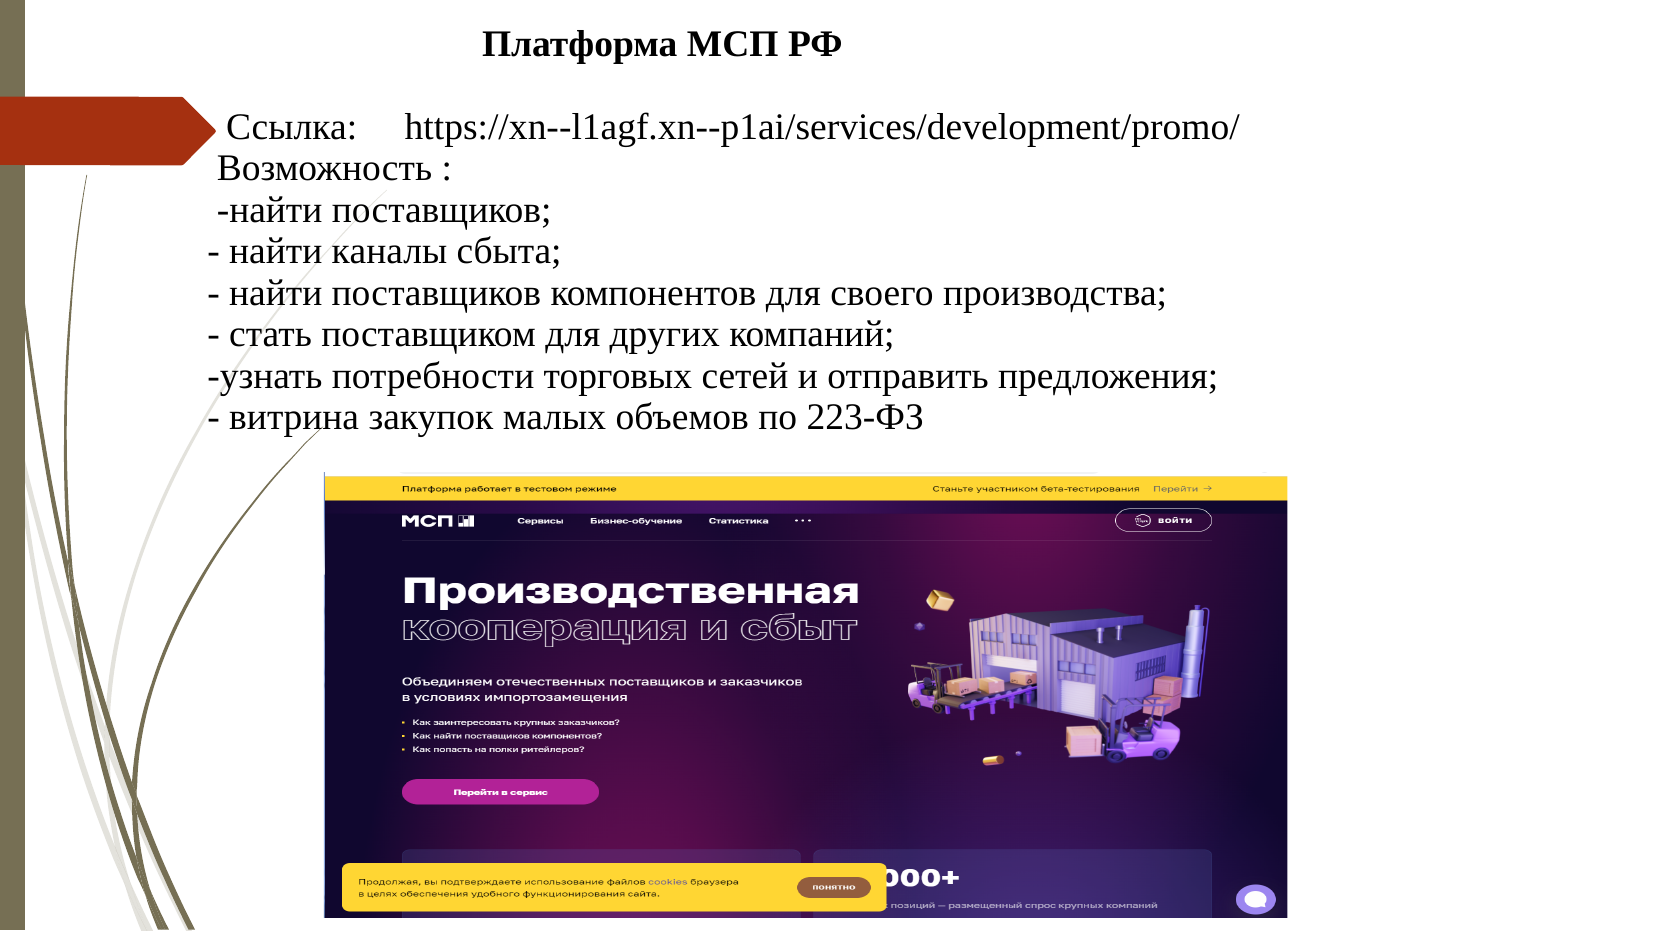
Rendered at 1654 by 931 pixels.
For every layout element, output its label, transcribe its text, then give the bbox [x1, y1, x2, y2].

picture [323, 472, 1288, 918]
text_box Платформа МСП РФ Ссылка: https://xn--l1agf.xn--p1ai/services/development/promo/ Возможность : -найти поставщиков; - найти каналы сбыта; - найти поставщиков компонентов для своего производства; - стать поставщиком для других компаний; -узнать потребности торговых сетей и отправить предложения; - витрина закупок малых объемов по 223-ФЗ [69, 15, 1654, 445]
